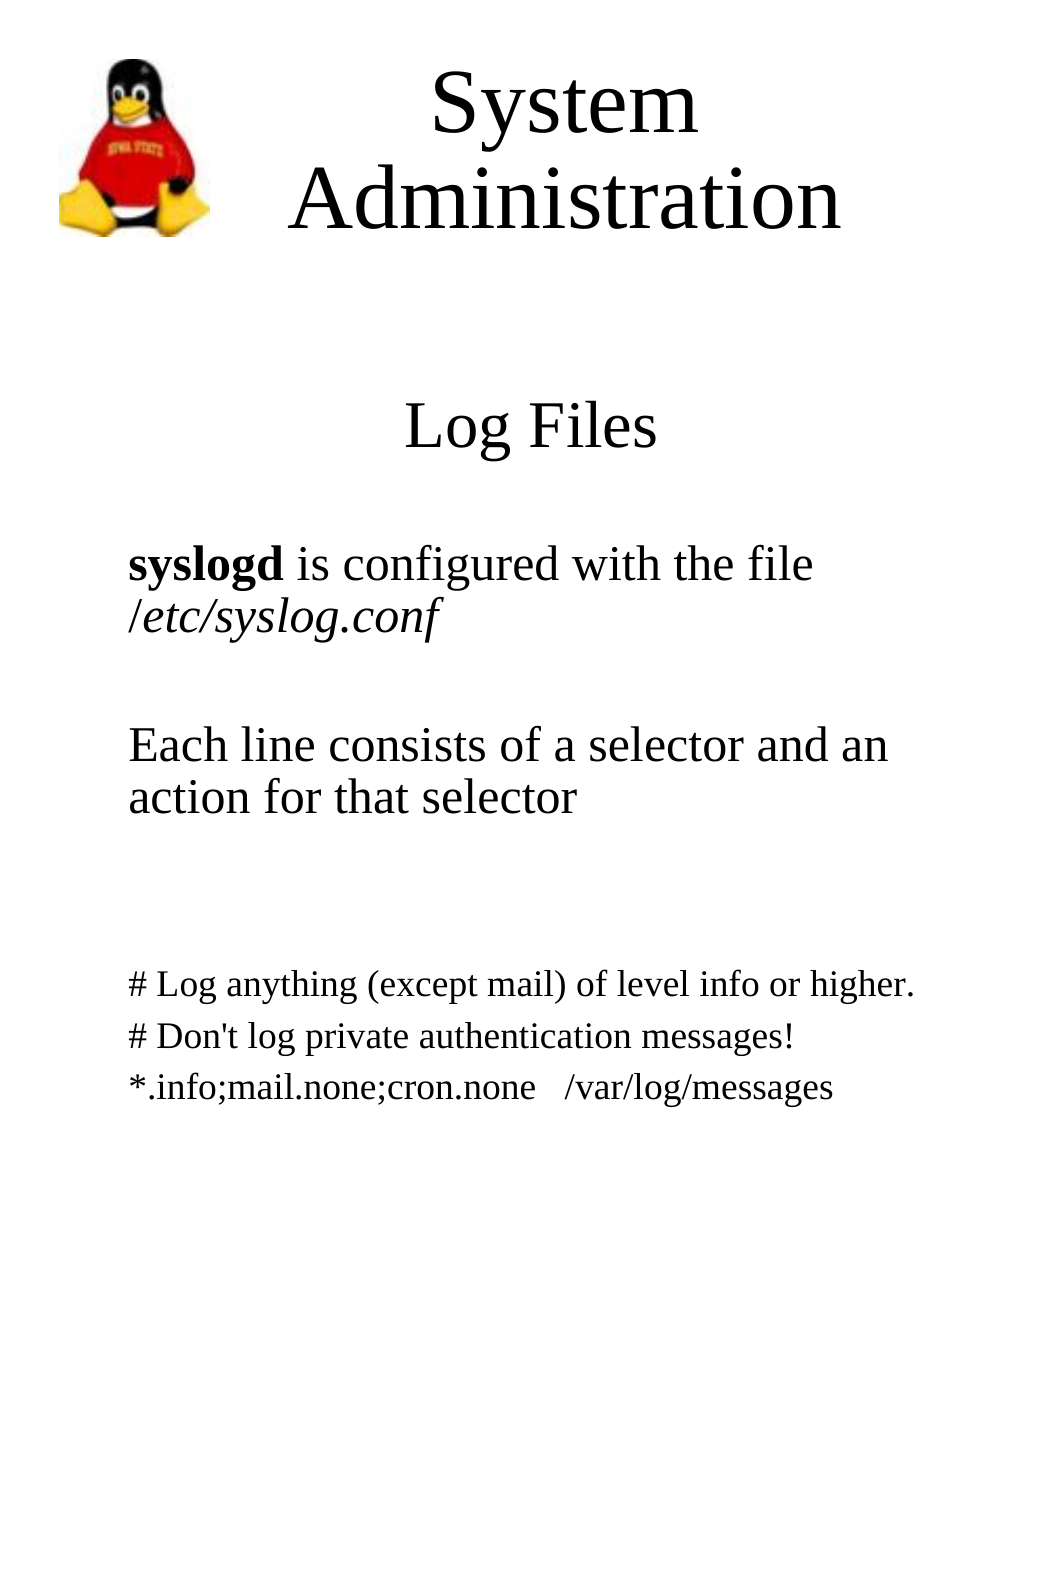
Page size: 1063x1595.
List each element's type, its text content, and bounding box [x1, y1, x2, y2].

title System Administration [237, 28, 893, 180]
subtitle Log Files syslogd is configured with the file /etc/syslog.conf Each line consists of a selector and an action for that selector # Log anything (except mail) of level info or higher. # Don't log private authentication messages! *.info;mail.none;cron.none /var/log/messages [128, 180, 936, 1595]
picture [59, 59, 210, 237]
